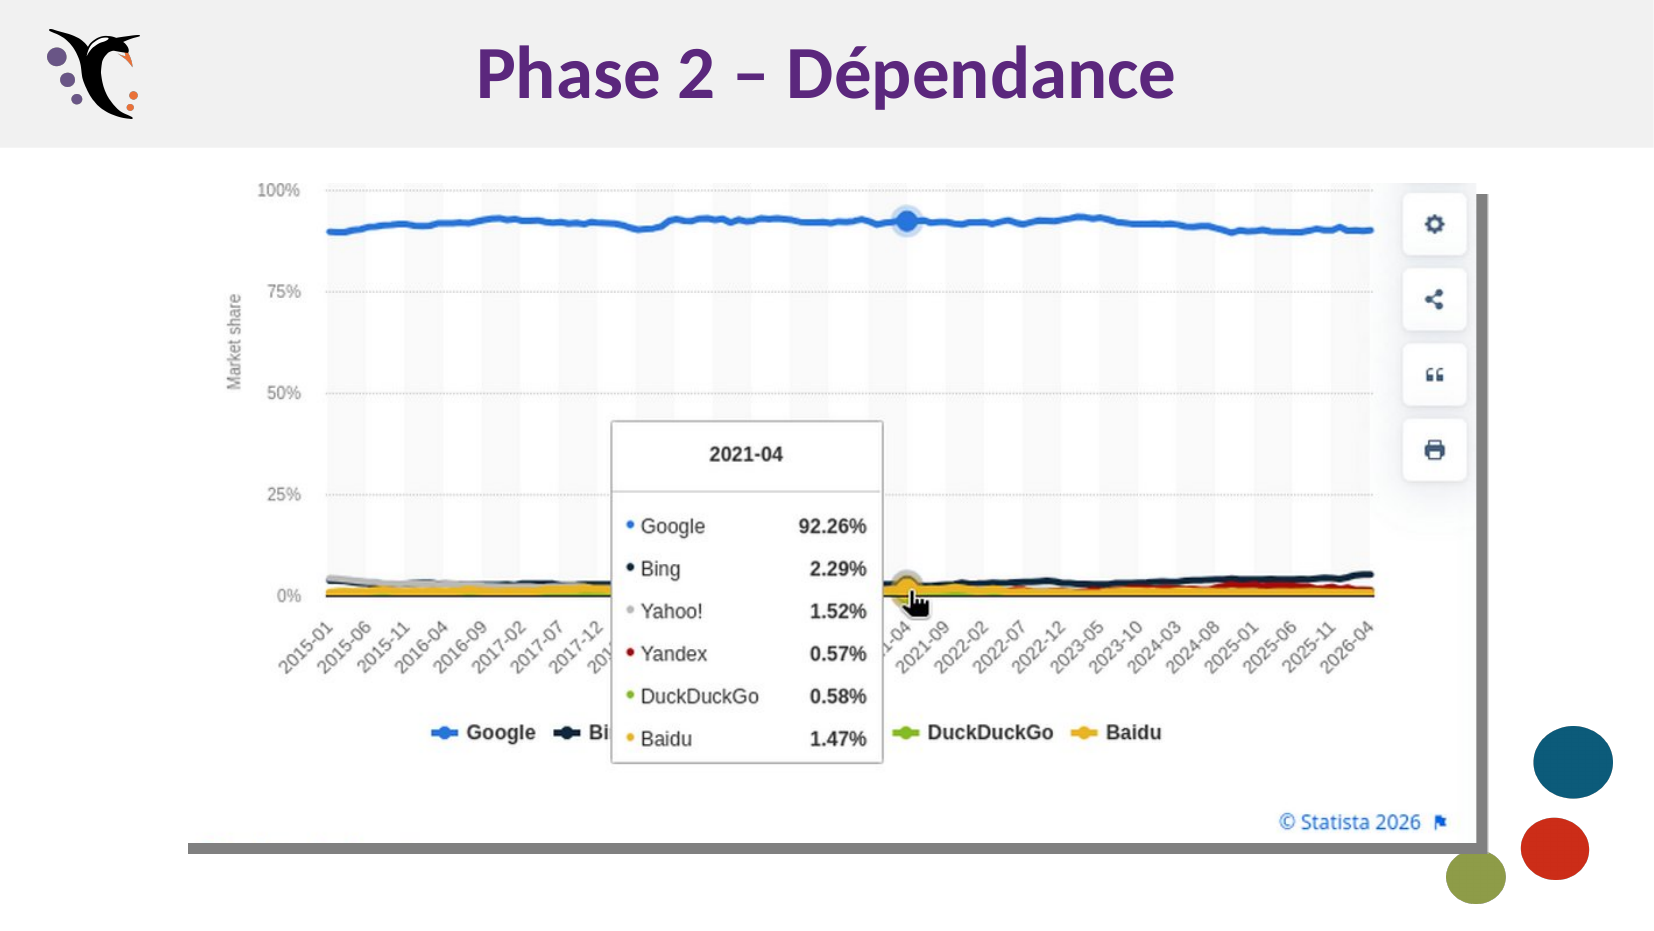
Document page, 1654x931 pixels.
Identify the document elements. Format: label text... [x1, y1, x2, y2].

picture [177, 183, 1477, 843]
picture [1446, 726, 1613, 904]
title Phase 2 – Dépendance [82, 1, 1571, 157]
picture [47, 29, 82, 119]
